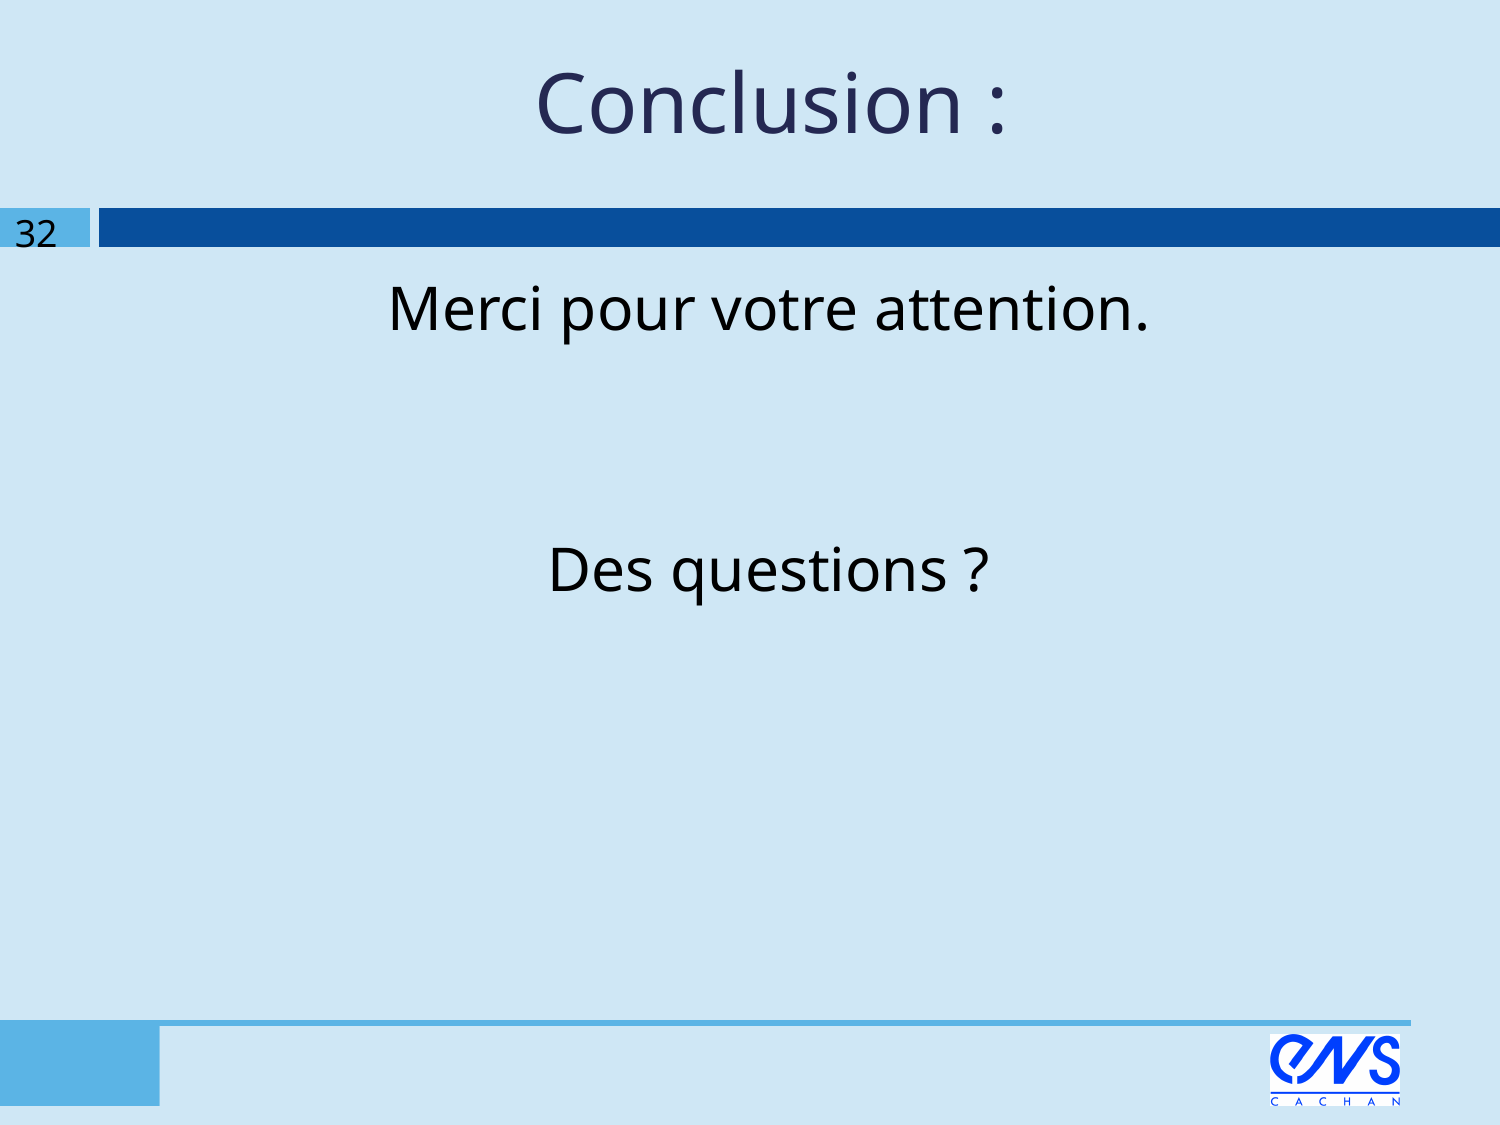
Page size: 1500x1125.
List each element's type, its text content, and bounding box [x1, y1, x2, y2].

slide_number <numéro> [0, 202, 88, 243]
picture [42, 208, 1500, 247]
picture [28, 243, 39, 247]
list Merci pour votre attention. Des questions ? [100, 262, 1438, 1000]
title Conclusion : [106, 42, 1438, 212]
picture [0, 243, 17, 247]
picture [1270, 1034, 1400, 1106]
